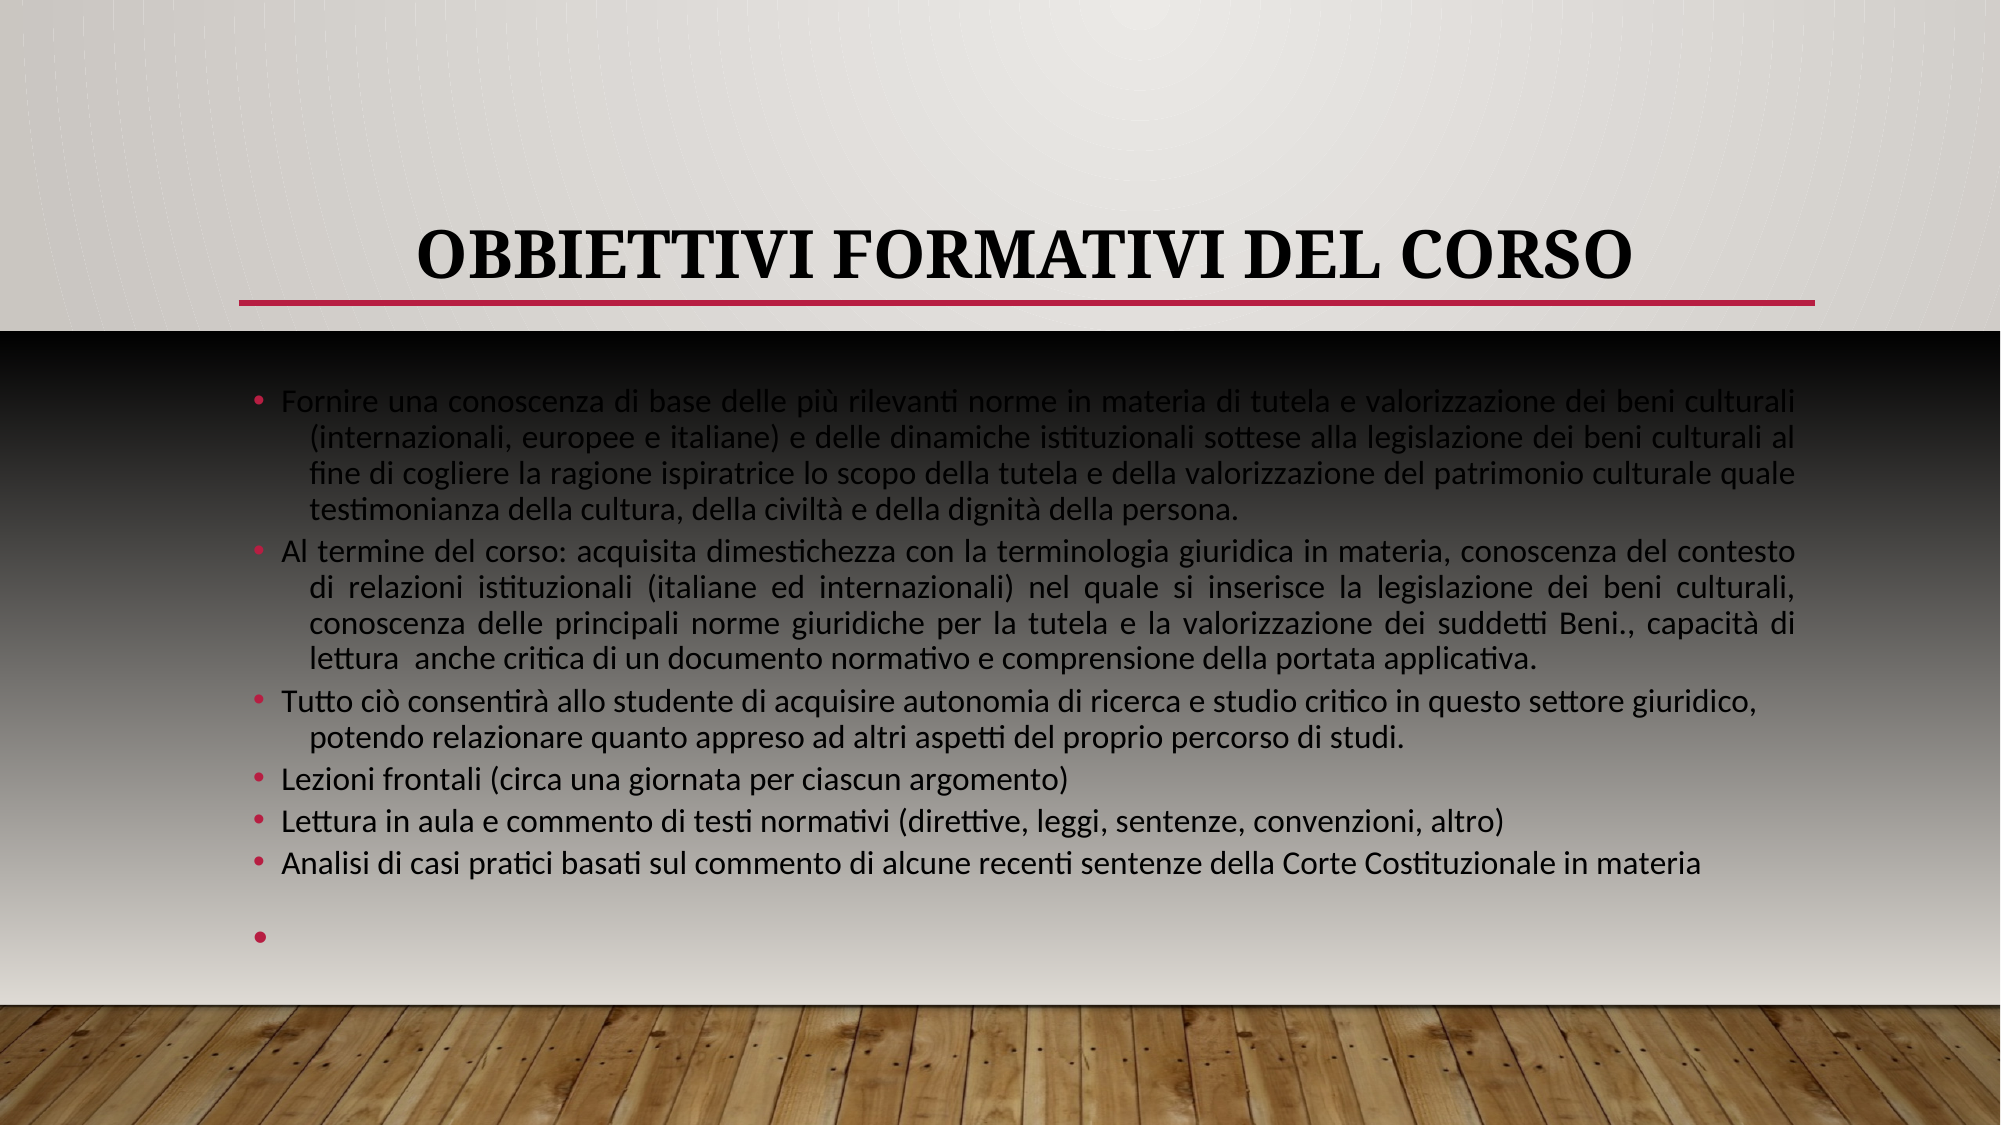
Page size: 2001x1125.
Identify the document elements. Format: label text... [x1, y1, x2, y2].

list Fornire una conoscenza di base delle più rilevanti norme in materia di tutela e valorizzazione dei beni culturali (internazionali, europee e italiane) e delle dinamiche istituzionali sottese alla legislazione dei beni culturali al fine di cogliere la ragione ispiratrice lo scopo della tutela e della valorizzazione del patrimonio culturale quale testimonianza della cultura, della civiltà e della dignità della persona. Al termine del corso: acquisita dimestichezza con la terminologia giuridica in materia, conoscenza del contesto di relazioni istituzionali (italiane ed internazionali) nel quale si inserisce la legislazione dei beni culturali, conoscenza delle principali norme giuridiche per la tutela e la valorizzazione dei suddetti Beni., capacità di lettura anche critica di un documento normativo e comprensione della portata applicativa. Tutto ciò consentirà allo studente di acquisire autonomia di ricerca e studio critico in questo settore giuridico, potendo relazionare quanto appreso ad altri aspetti del proprio percorso di studi. Lezioni frontali (circa una giornata per ciascun argomento) Lettura in aula e commento di testi normativi (direttive, leggi, sentenze, convenzioni, altro) Analisi di casi pratici basati sul commento di alcune recenti sentenze della Corte Costituzionale in materia [238, 330, 1814, 897]
title Obbiettivi formativi del corso [238, 213, 1814, 305]
